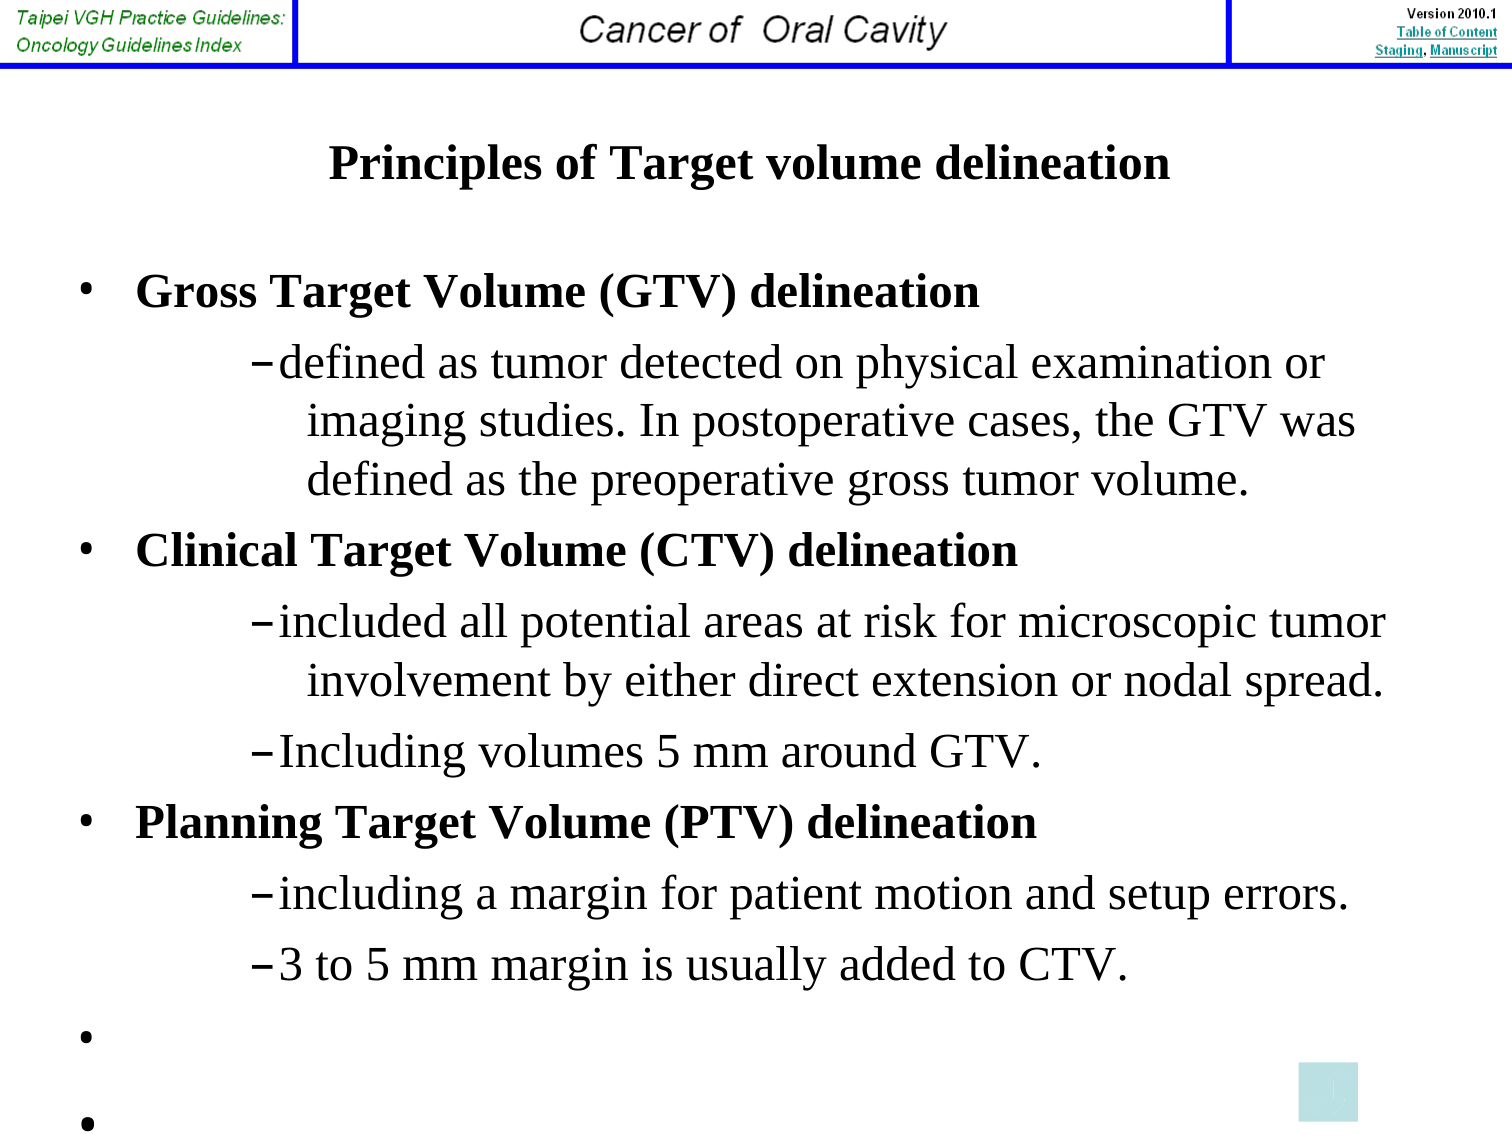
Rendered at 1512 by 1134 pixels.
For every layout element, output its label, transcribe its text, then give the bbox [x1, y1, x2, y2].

title Principles of Target volume delineation [112, 112, 1388, 208]
list Gross Target Volume (GTV) delineation defined as tumor detected on physical examination or imaging studies. In postoperative cases, the GTV was defined as the preoperative gross tumor volume. Clinical Target Volume (CTV) delineation included all potential areas at risk for microscopic tumor involvement by either direct extension or nodal spread. Including volumes 5 mm around GTV. Planning Target Volume (PTV) delineation including a margin for patient motion and setup errors. 3 to 5 mm margin is usually added to CTV. [62, 250, 1413, 1052]
